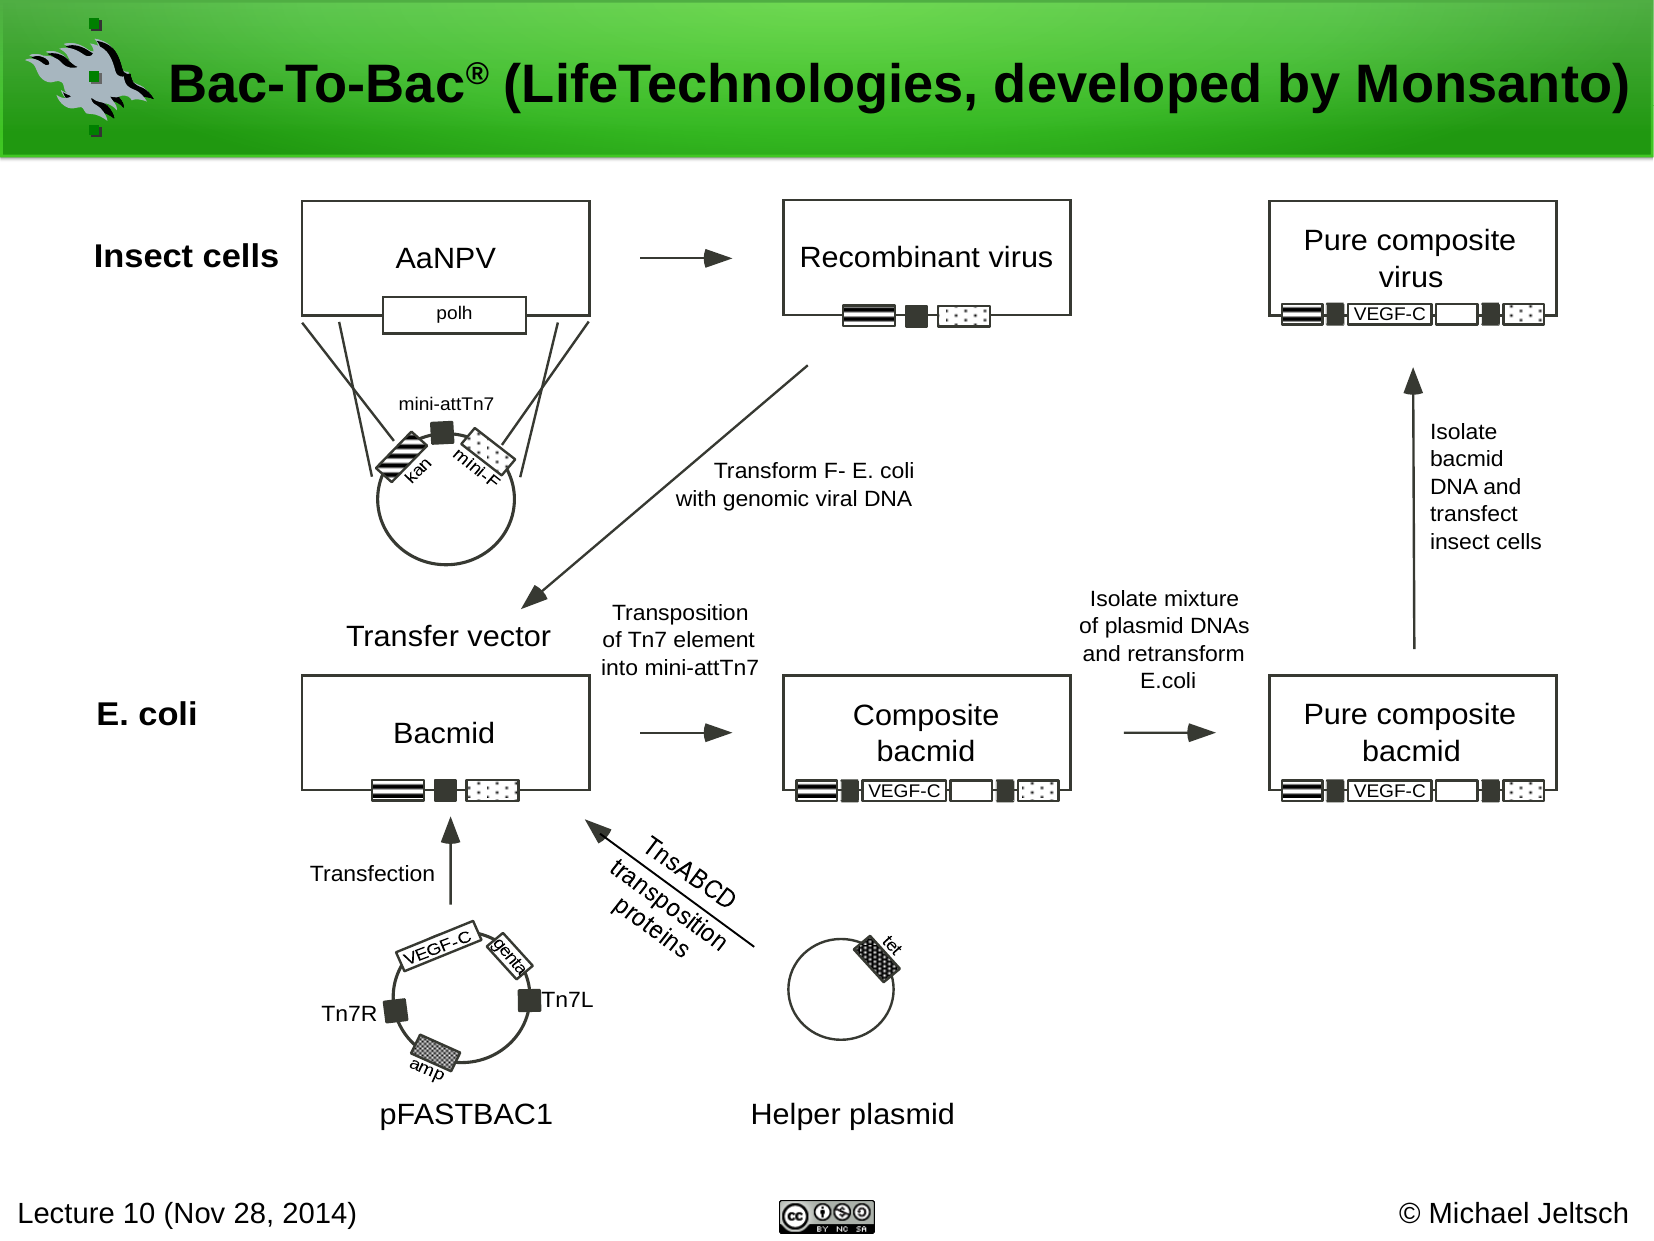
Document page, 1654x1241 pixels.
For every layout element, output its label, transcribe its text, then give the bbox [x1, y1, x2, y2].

picture [779, 1200, 875, 1234]
picture [85, 189, 1569, 1141]
title Bac-To-Bac® (LifeTechnologies, developed by Monsanto) [165, 38, 1636, 129]
